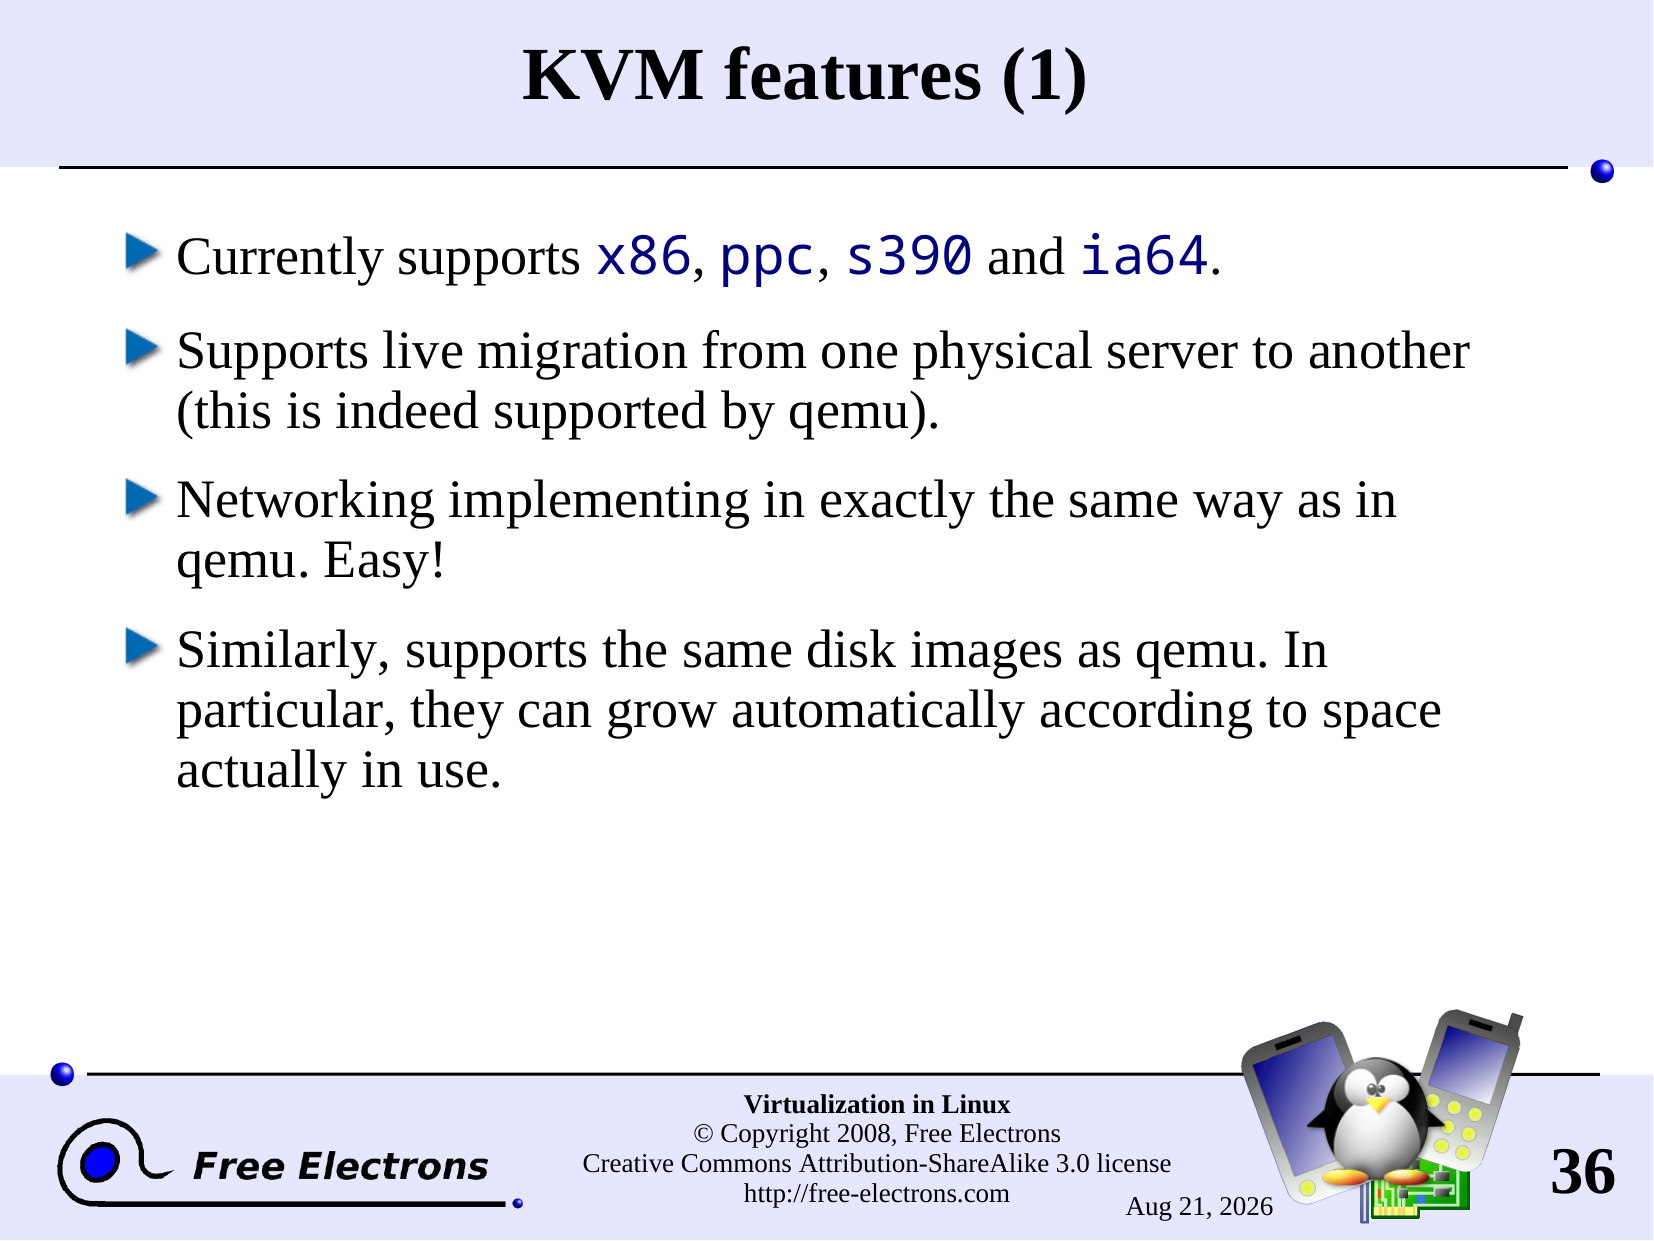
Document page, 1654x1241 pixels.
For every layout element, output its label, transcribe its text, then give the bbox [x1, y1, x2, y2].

title KVM features (1) [60, 25, 1551, 124]
picture [50, 1107, 527, 1216]
picture [1231, 1007, 1538, 1241]
list Currently supports x86, ppc, s390 and ia64. Supports live migration from one physical server to another (this is indeed supported by qemu). Networking implementing in exactly the same way as in qemu. Easy! Similarly, supports the same disk images as qemu. In particular, they can grow automatically according to space actually in use. [105, 216, 1518, 1066]
